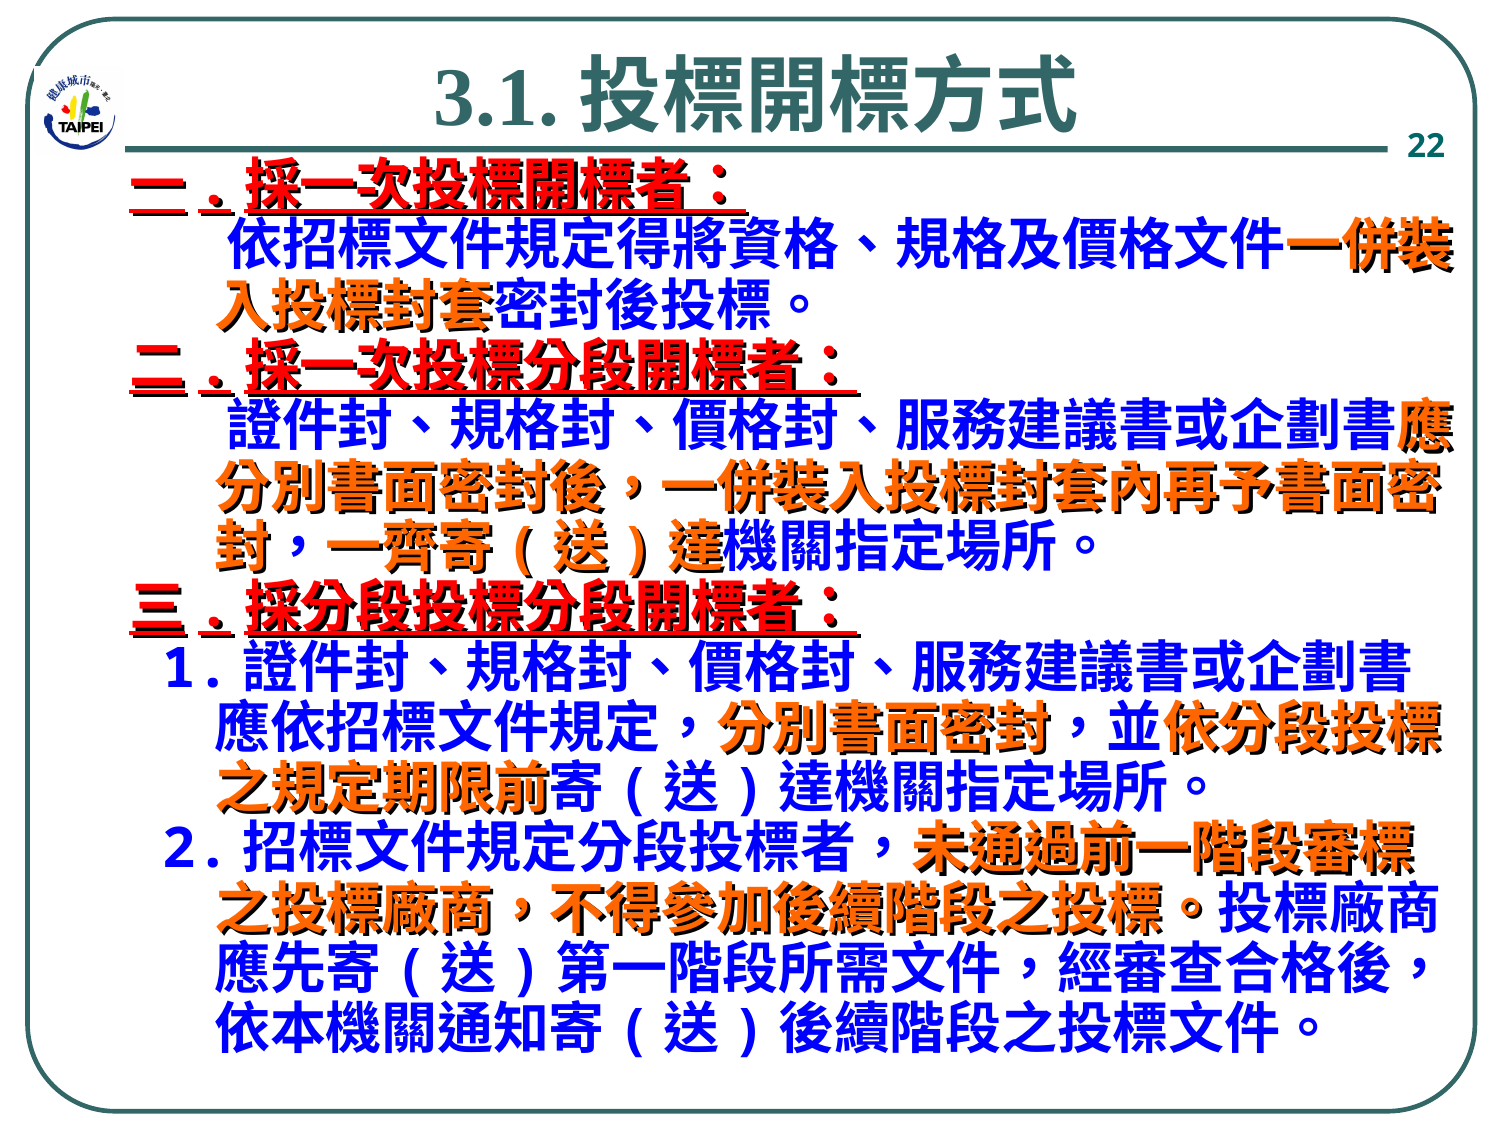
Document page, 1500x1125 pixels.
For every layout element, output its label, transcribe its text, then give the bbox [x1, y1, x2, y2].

title 3.1.投標開標方式 [125, 31, 1388, 148]
list 一.採一次投標開標者： 依招標文件規定得將資格、規格及價格文件一併裝入投標封套密封後投標。 二.採一次投標分段開標者： 證件封、規格封、價格封、服務建議書或企劃書應分別書面密封後，一併裝入投標封套內再予書面密封，一齊寄(送)達機關指定場所。 三.採分段投標分段開標者： 1.證件封、規格封、價格封、服務建議書或企劃書應依招標文件規定，分別書面密封，並依分段投標之規定期限前寄(送)達機關指定場所。 2.招標文件規定分段投標者，未通過前一階段審標之投標廠商，不得參加後續階段之投標。投標廠商應先寄(送)第一階段所需文件，經審查合格後，依本機關通知寄(送)後續階段之投標文件。 [29, 148, 1474, 1125]
